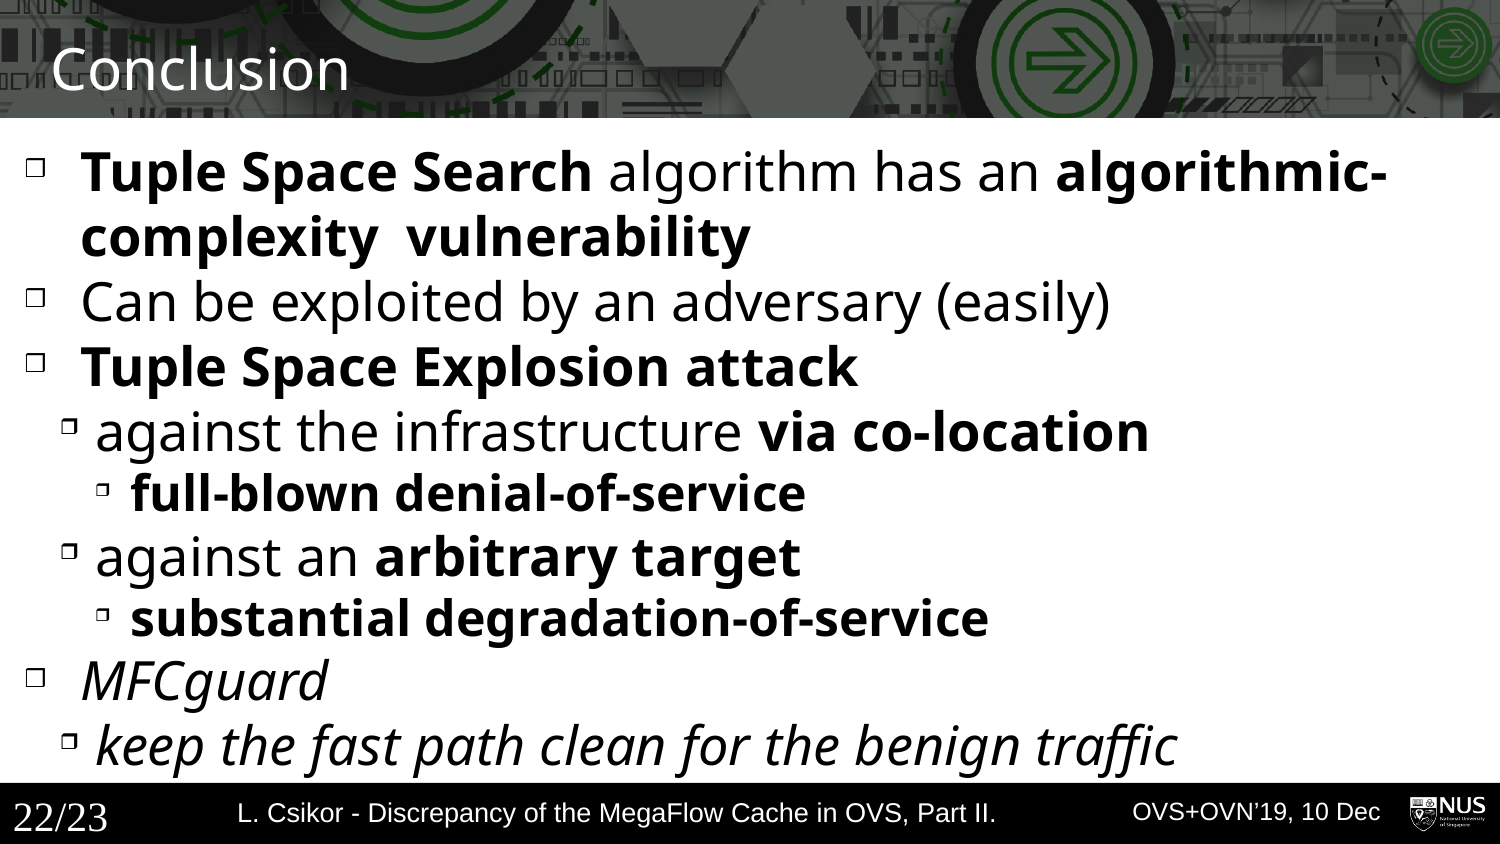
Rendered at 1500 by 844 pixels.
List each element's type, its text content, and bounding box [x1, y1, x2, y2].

text_box Tuple Space Search algorithm has an algorithmic-complexity vulnerability Can be exploited by an adversary (easily) Tuple Space Explosion attack against the infrastructure via co-location full-blown denial-of-service against an arbitrary target substantial degradation-of-service MFCguard keep the fast path clean for the benign traffic [9, 129, 1490, 770]
text_box Conclusion [35, 37, 1386, 97]
picture [1395, 782, 1500, 844]
picture [0, 0, 1500, 118]
